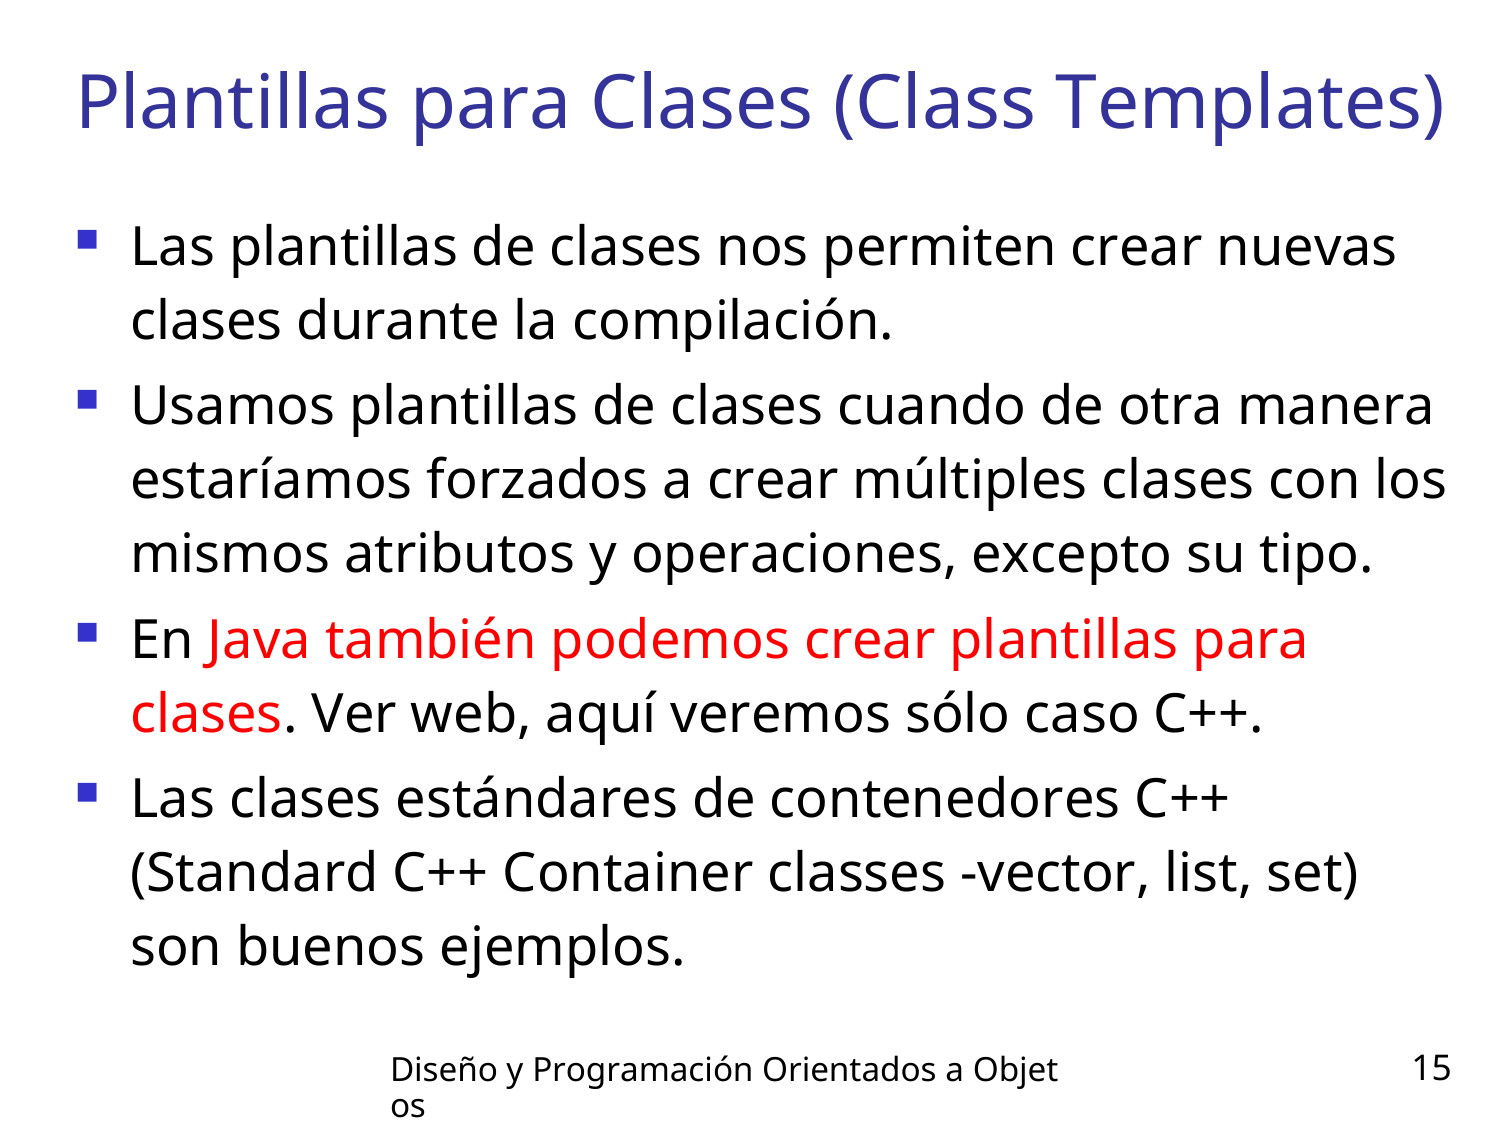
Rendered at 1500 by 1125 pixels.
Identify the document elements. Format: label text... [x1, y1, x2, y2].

title Plantillas para Clases (Class Templates)‏ [75, 18, 1466, 181]
list Las plantillas de clases nos permiten crear nuevas clases durante la compilación. Usamos plantillas de clases cuando de otra manera estaríamos forzados a crear múltiples clases con los mismos atributos y operaciones, excepto su tipo. En Java también podemos crear plantillas para clases. Ver web, aquí veremos sólo caso C++. Las clases estándares de contenedores C++ (Standard C++ Container classes -vector, list, set) son buenos ejemplos. [75, 207, 1462, 1013]
